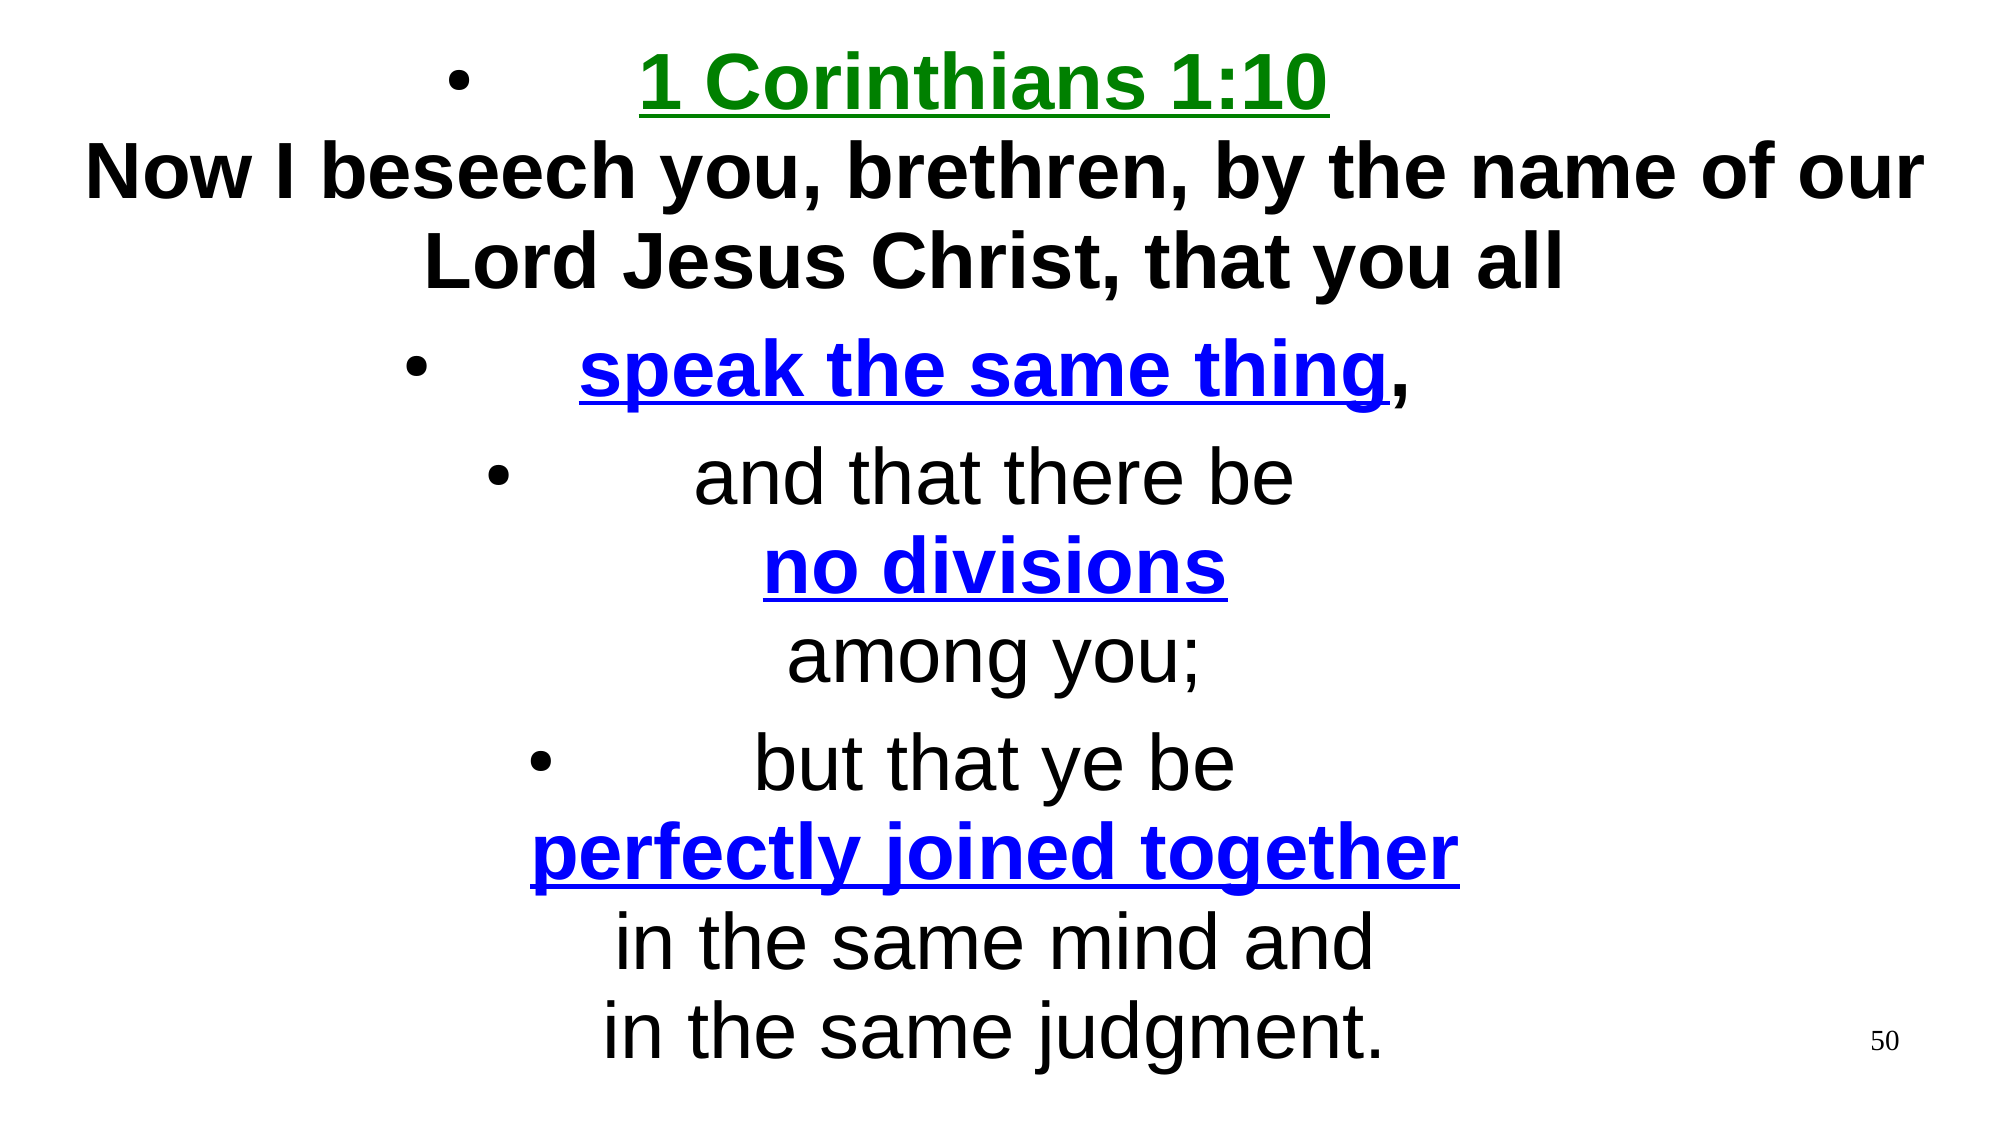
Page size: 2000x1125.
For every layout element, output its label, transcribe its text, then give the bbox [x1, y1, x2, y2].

list 1 Corinthians 1:10 Now I beseech you, brethren, by the name of our Lord Jesus Christ, that you all speak the same thing, and that there be no divisions among you; but that ye be perfectly joined together in the same mind and in the same judgment. [37, 37, 1951, 1088]
